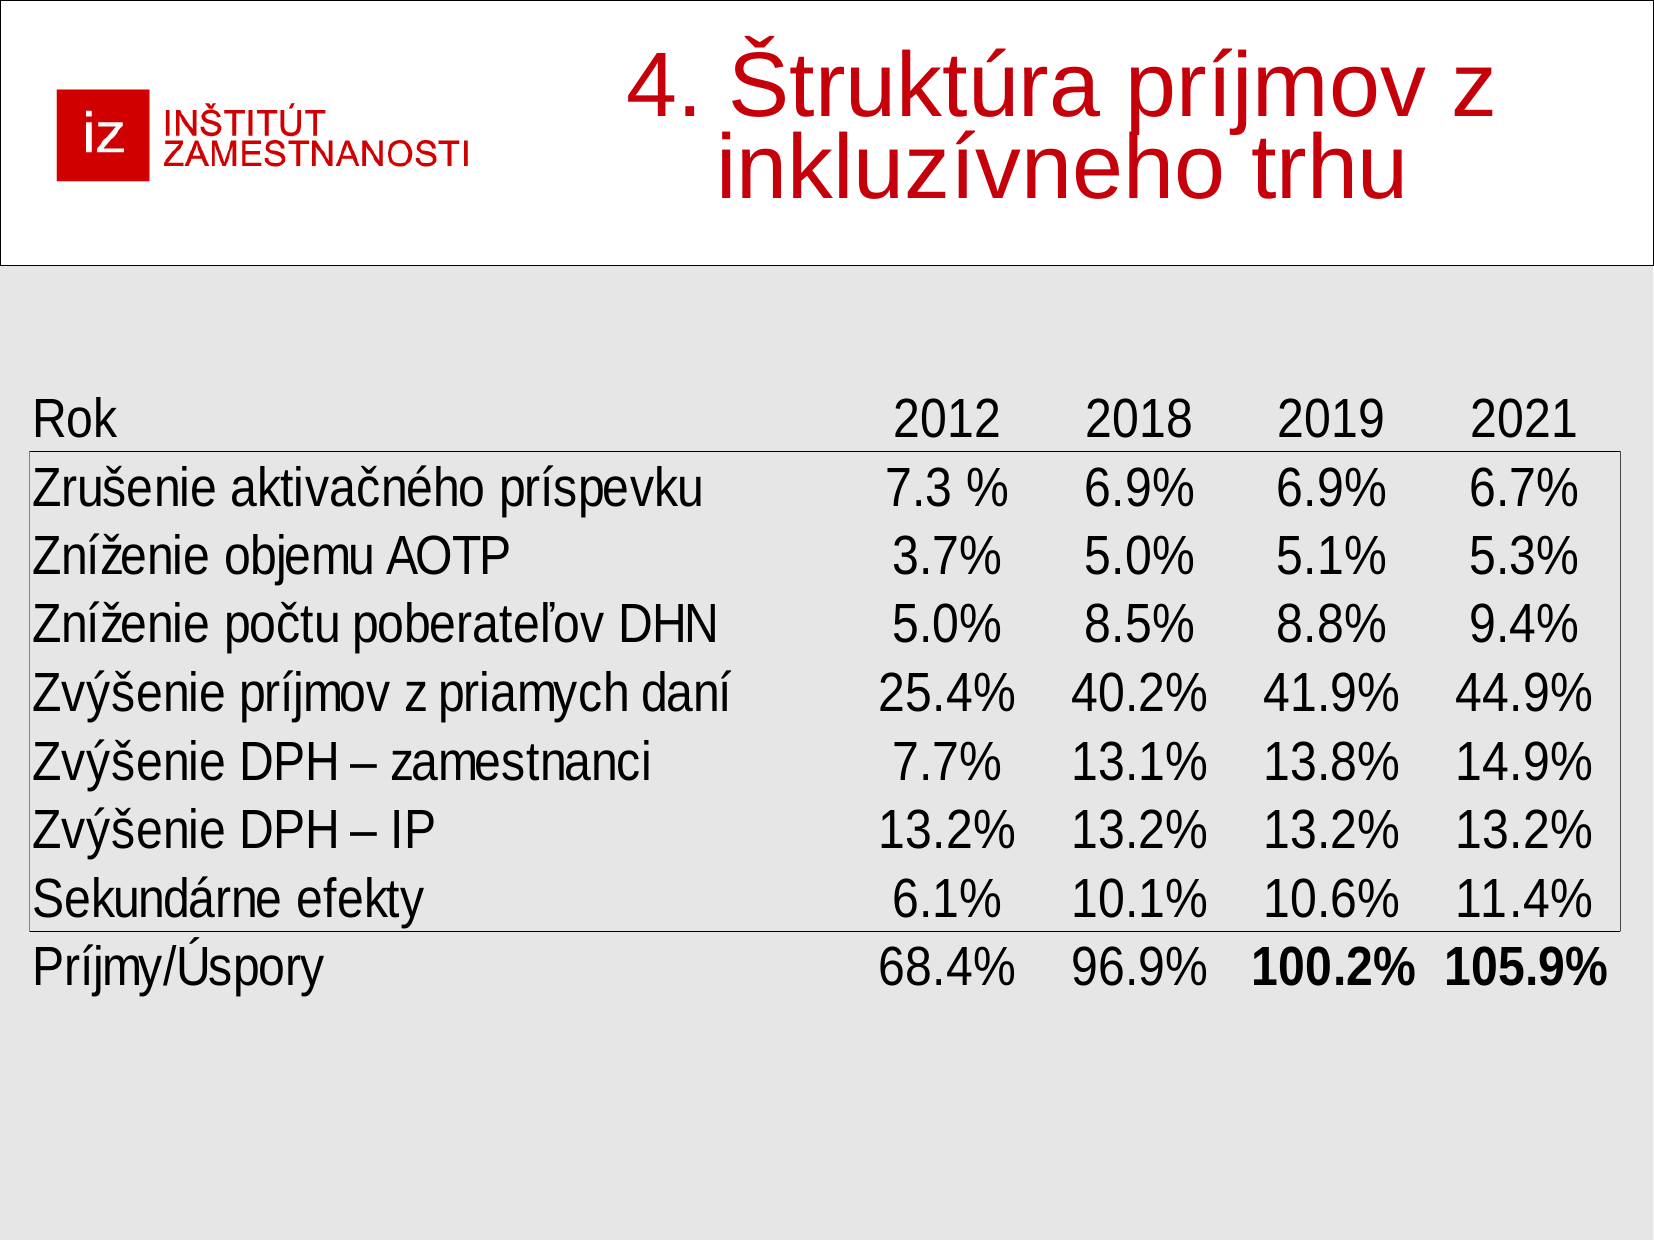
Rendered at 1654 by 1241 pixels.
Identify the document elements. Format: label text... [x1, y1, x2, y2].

picture [29, 383, 1625, 1004]
title 4. Štruktúra príjmov z inkluzívneho trhu [561, 37, 1565, 229]
picture [5, 8, 518, 257]
